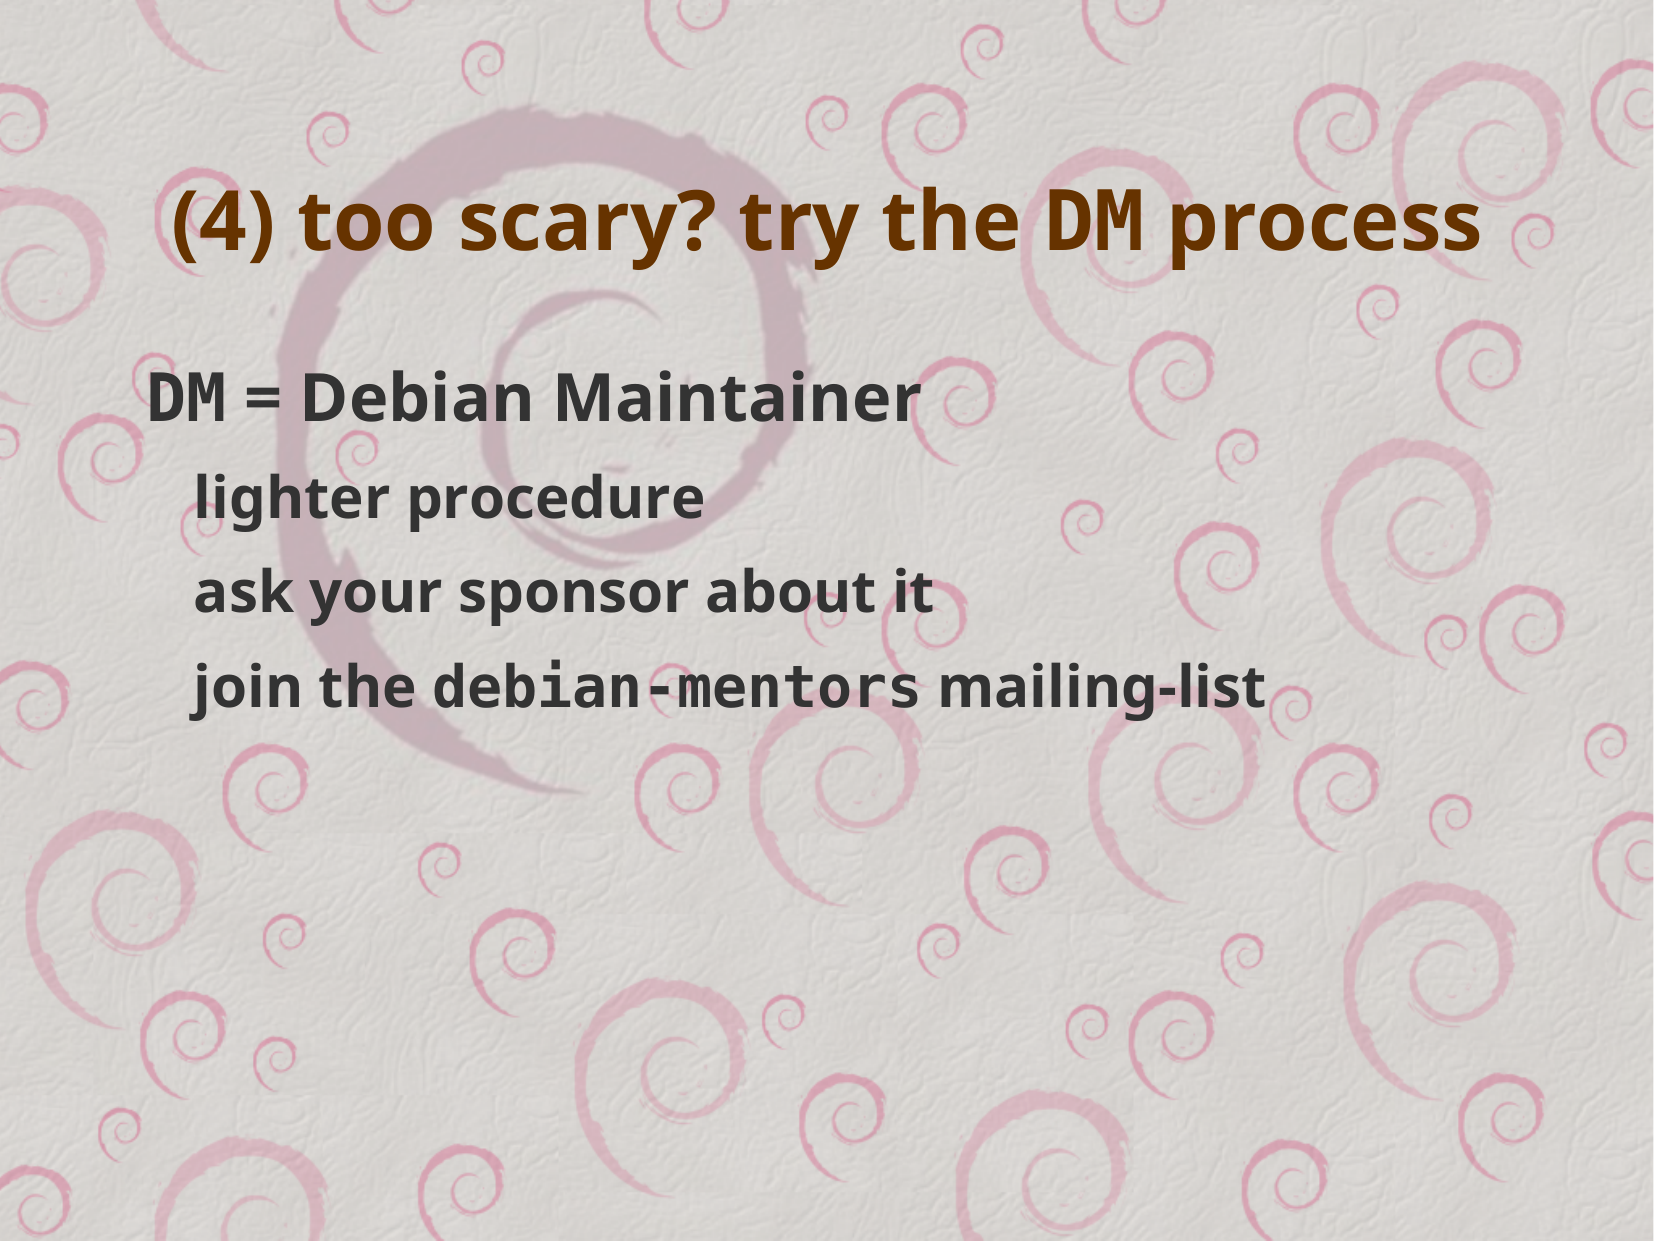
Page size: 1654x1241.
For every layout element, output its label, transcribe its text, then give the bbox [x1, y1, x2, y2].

list DM = Debian Maintainer lighter procedure ask your sponsor about it join the debian-mentors mailing-list [134, 350, 1516, 1133]
title (4) too scary? try the DM process [121, 114, 1534, 322]
picture [0, 0, 1654, 1241]
